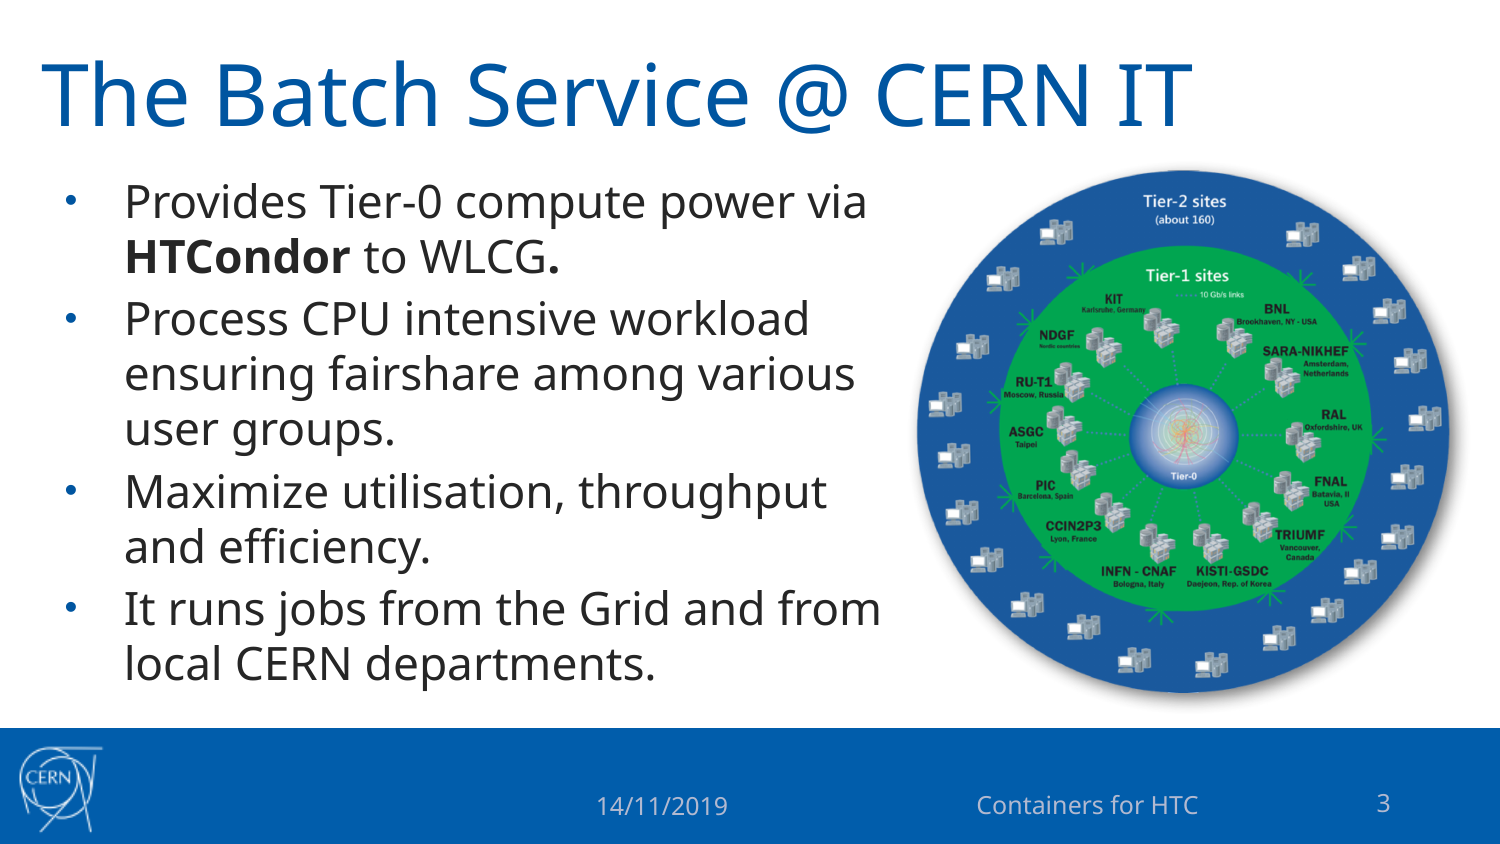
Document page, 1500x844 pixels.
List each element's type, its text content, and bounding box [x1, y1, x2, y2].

slide_number 14/11/2019 [487, 782, 838, 828]
slide_number <number> [1342, 782, 1425, 827]
footer Containers for HTC [850, 782, 1326, 827]
title The Batch Service @ CERN IT [33, 21, 1259, 163]
picture [893, 159, 1485, 716]
list Provides Tier-0 compute power via HTCondor to WLCG. Process CPU intensive workload ensuring fairshare among various user groups. Maximize utilisation, throughput and efficiency. It runs jobs from the Grid and from local CERN departments. [45, 165, 893, 701]
